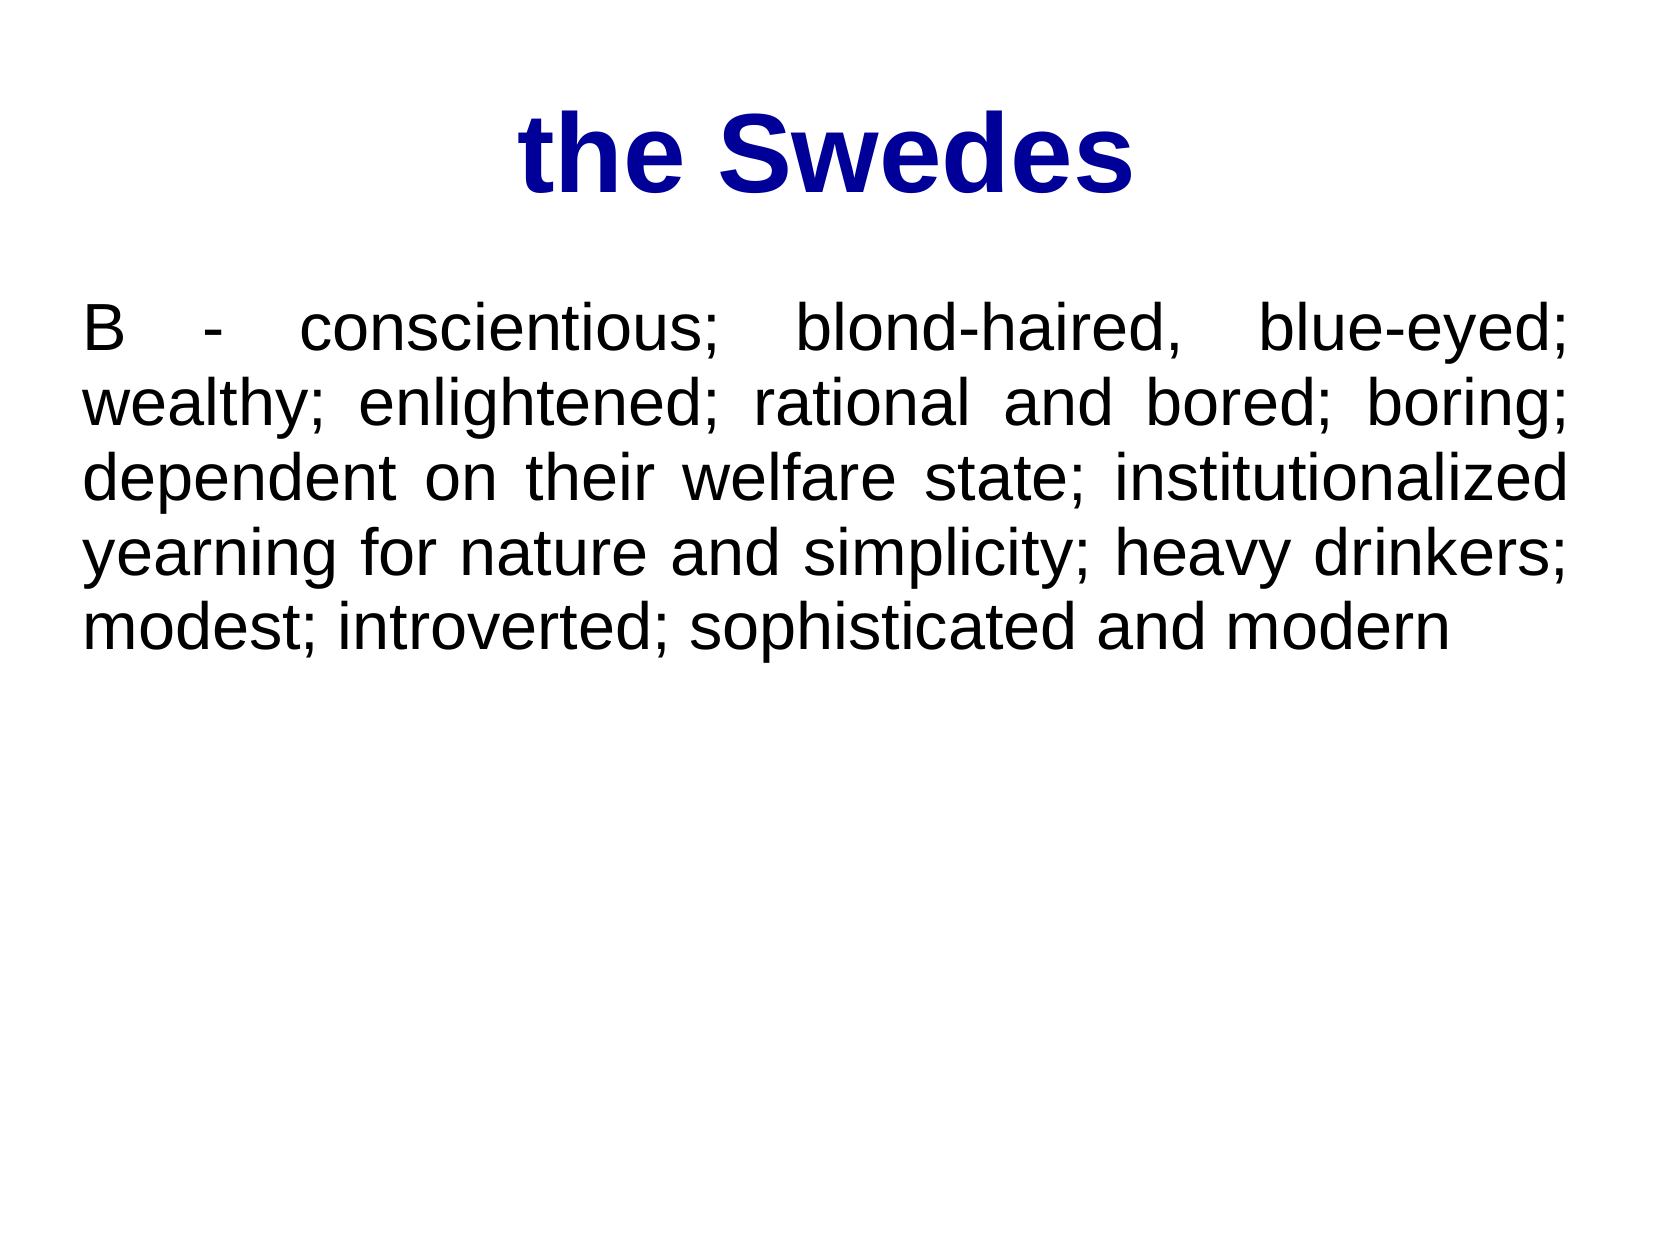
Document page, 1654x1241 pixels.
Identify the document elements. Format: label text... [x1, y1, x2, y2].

title the Swedes [82, 49, 1571, 257]
list B - conscientious; blond-haired, blue-eyed; wealthy; enlightened; rational and bored; boring; dependent on their welfare state; institutionalized yearning for nature and simplicity; heavy drinkers; modest; introverted; sophisticated and modern [82, 290, 1571, 1109]
